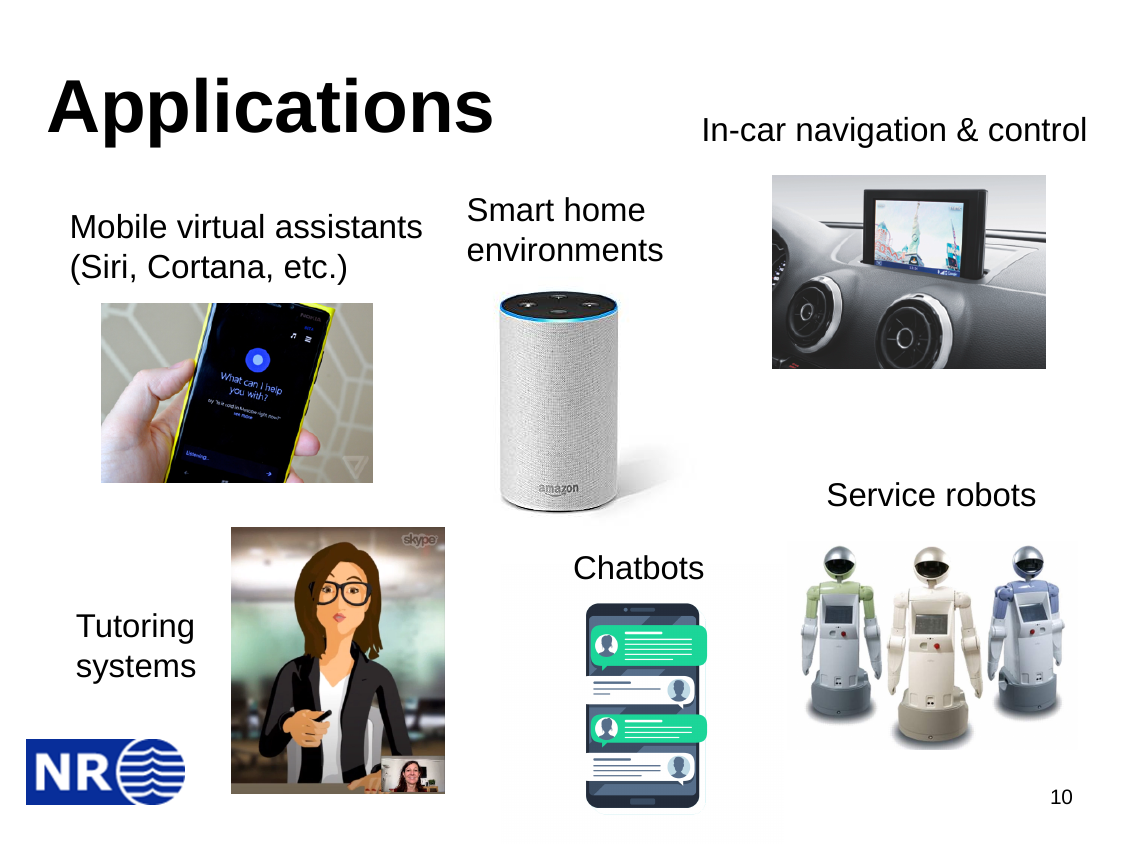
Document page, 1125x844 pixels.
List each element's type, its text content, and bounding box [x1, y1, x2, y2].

text_box Tutoring systems [71, 600, 231, 689]
picture [787, 541, 1078, 750]
text_box [1035, 776, 1095, 812]
text_box Mobile virtual assistants (Siri, Cortana, etc.) [54, 197, 457, 294]
text_box Smart home environments [462, 183, 719, 273]
picture [231, 261, 700, 794]
text_box Chatbots [568, 541, 761, 591]
text_box In-car navigation & control [686, 100, 1125, 157]
title Applications [30, 32, 1095, 157]
picture [772, 175, 1046, 370]
picture [501, 564, 784, 844]
text_box Service robots [821, 468, 1078, 518]
picture [101, 303, 373, 483]
